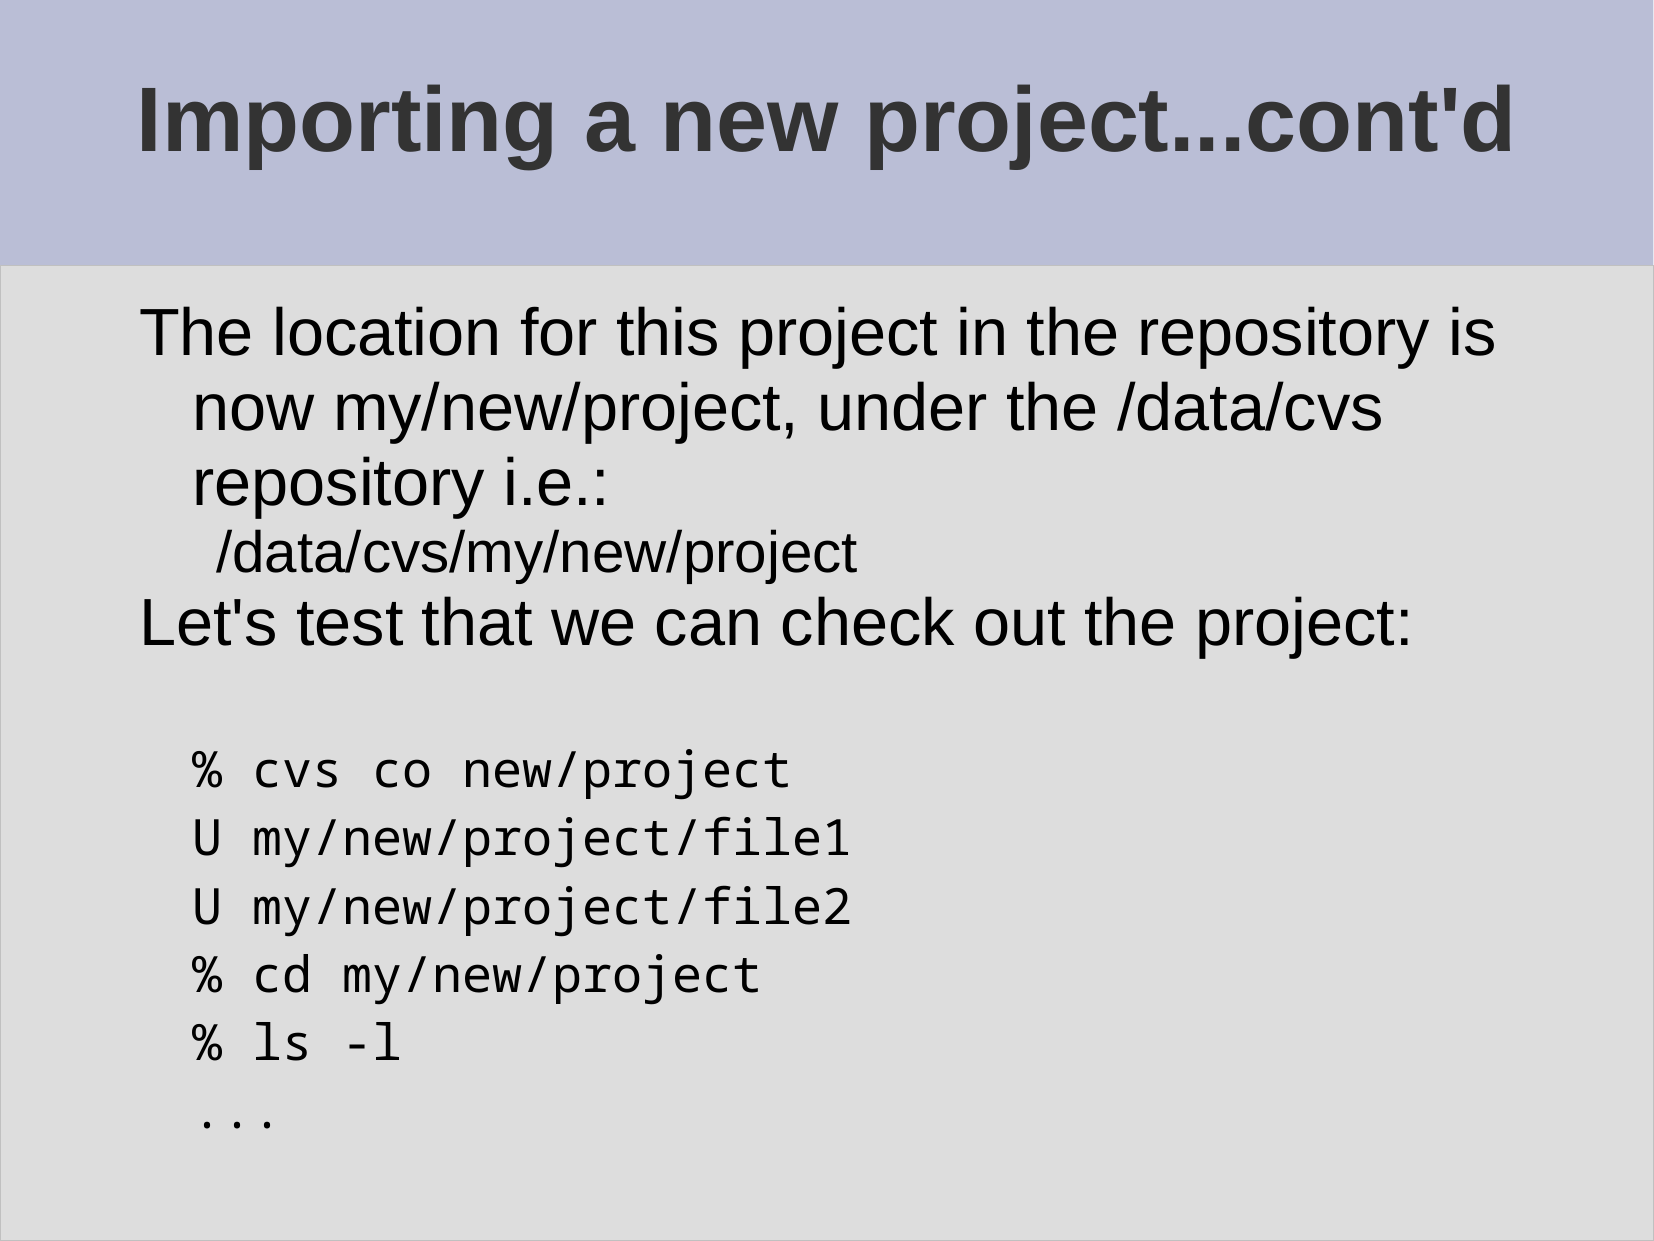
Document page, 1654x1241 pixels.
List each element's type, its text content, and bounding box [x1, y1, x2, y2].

title Importing a new project...cont'd [121, 2, 1534, 237]
list The location for this project in the repository is now my/new/project, under the /data/cvs repository i.e.: /data/cvs/my/new/project Let's test that we can check out the project: % cvs co new/project U my/new/project/file1 U my/new/project/file2 % cd my/new/project % ls -l ... [121, 295, 1534, 1152]
